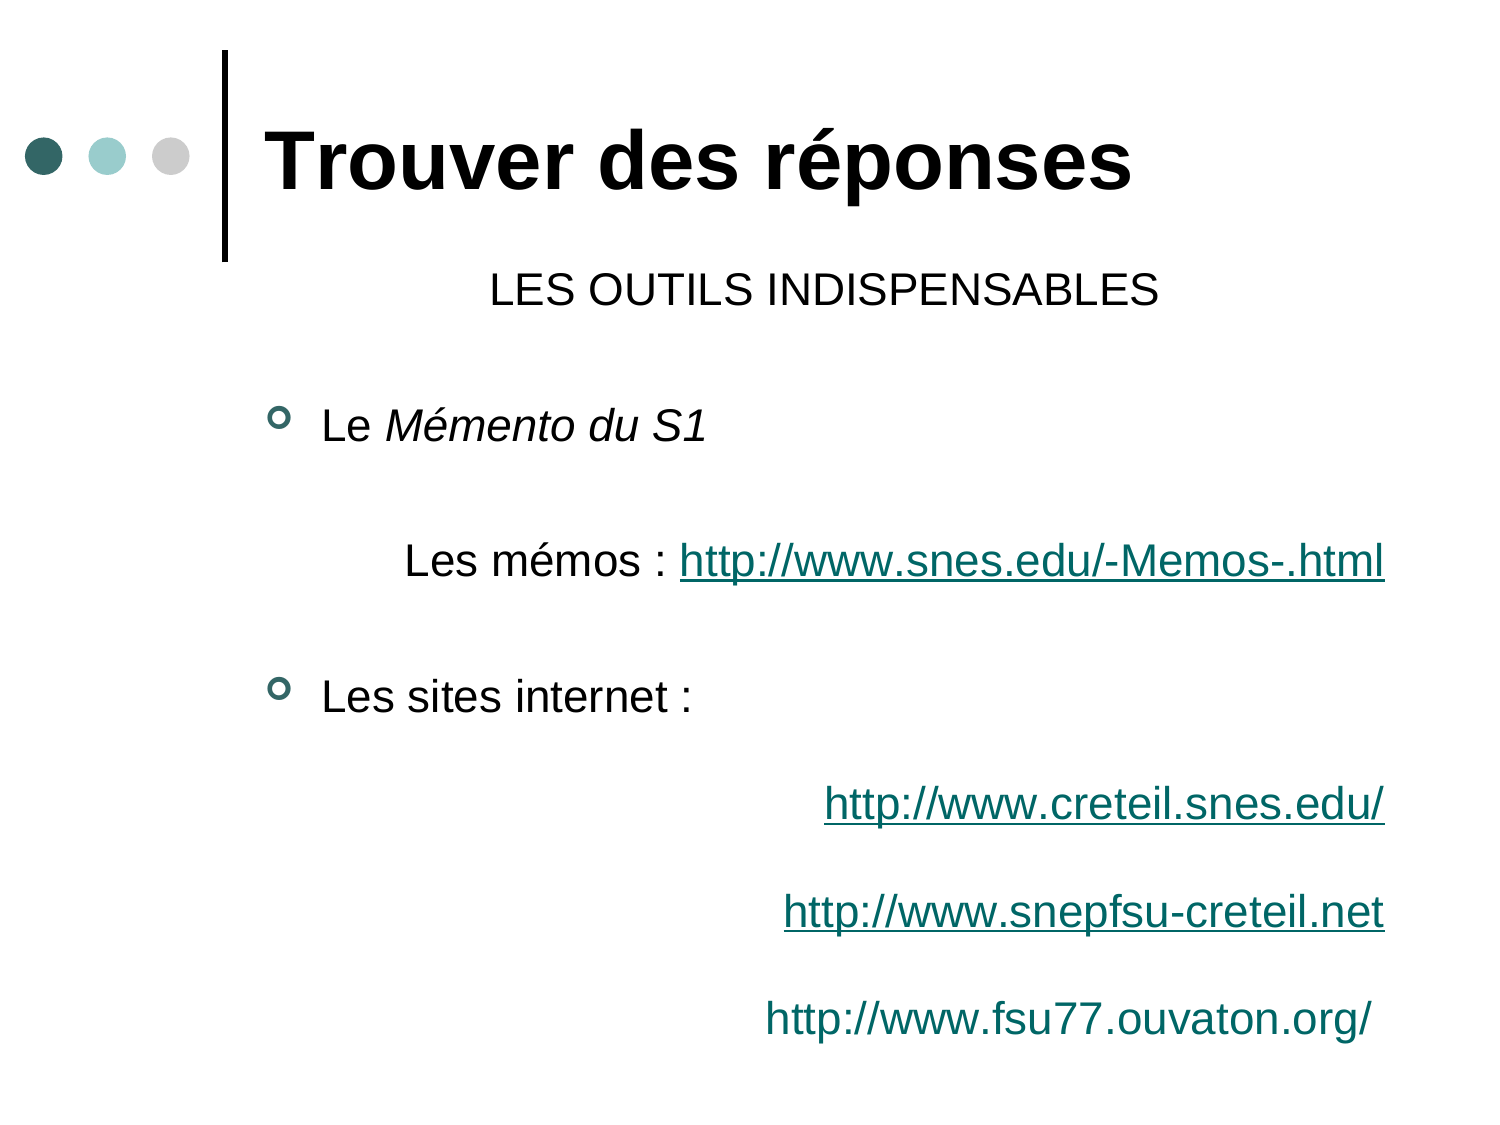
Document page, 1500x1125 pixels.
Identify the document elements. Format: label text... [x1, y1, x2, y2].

list LES OUTILS INDISPENSABLES Le Mémento du S1 Les mémos : http://www.snes.edu/-Memos-.html Les sites internet : http://www.creteil.snes.edu/ http://www.snepfsu-creteil.net http://www.fsu77.ouvaton.org/ [249, 267, 1401, 1050]
title Trouver des réponses [249, 31, 1401, 267]
